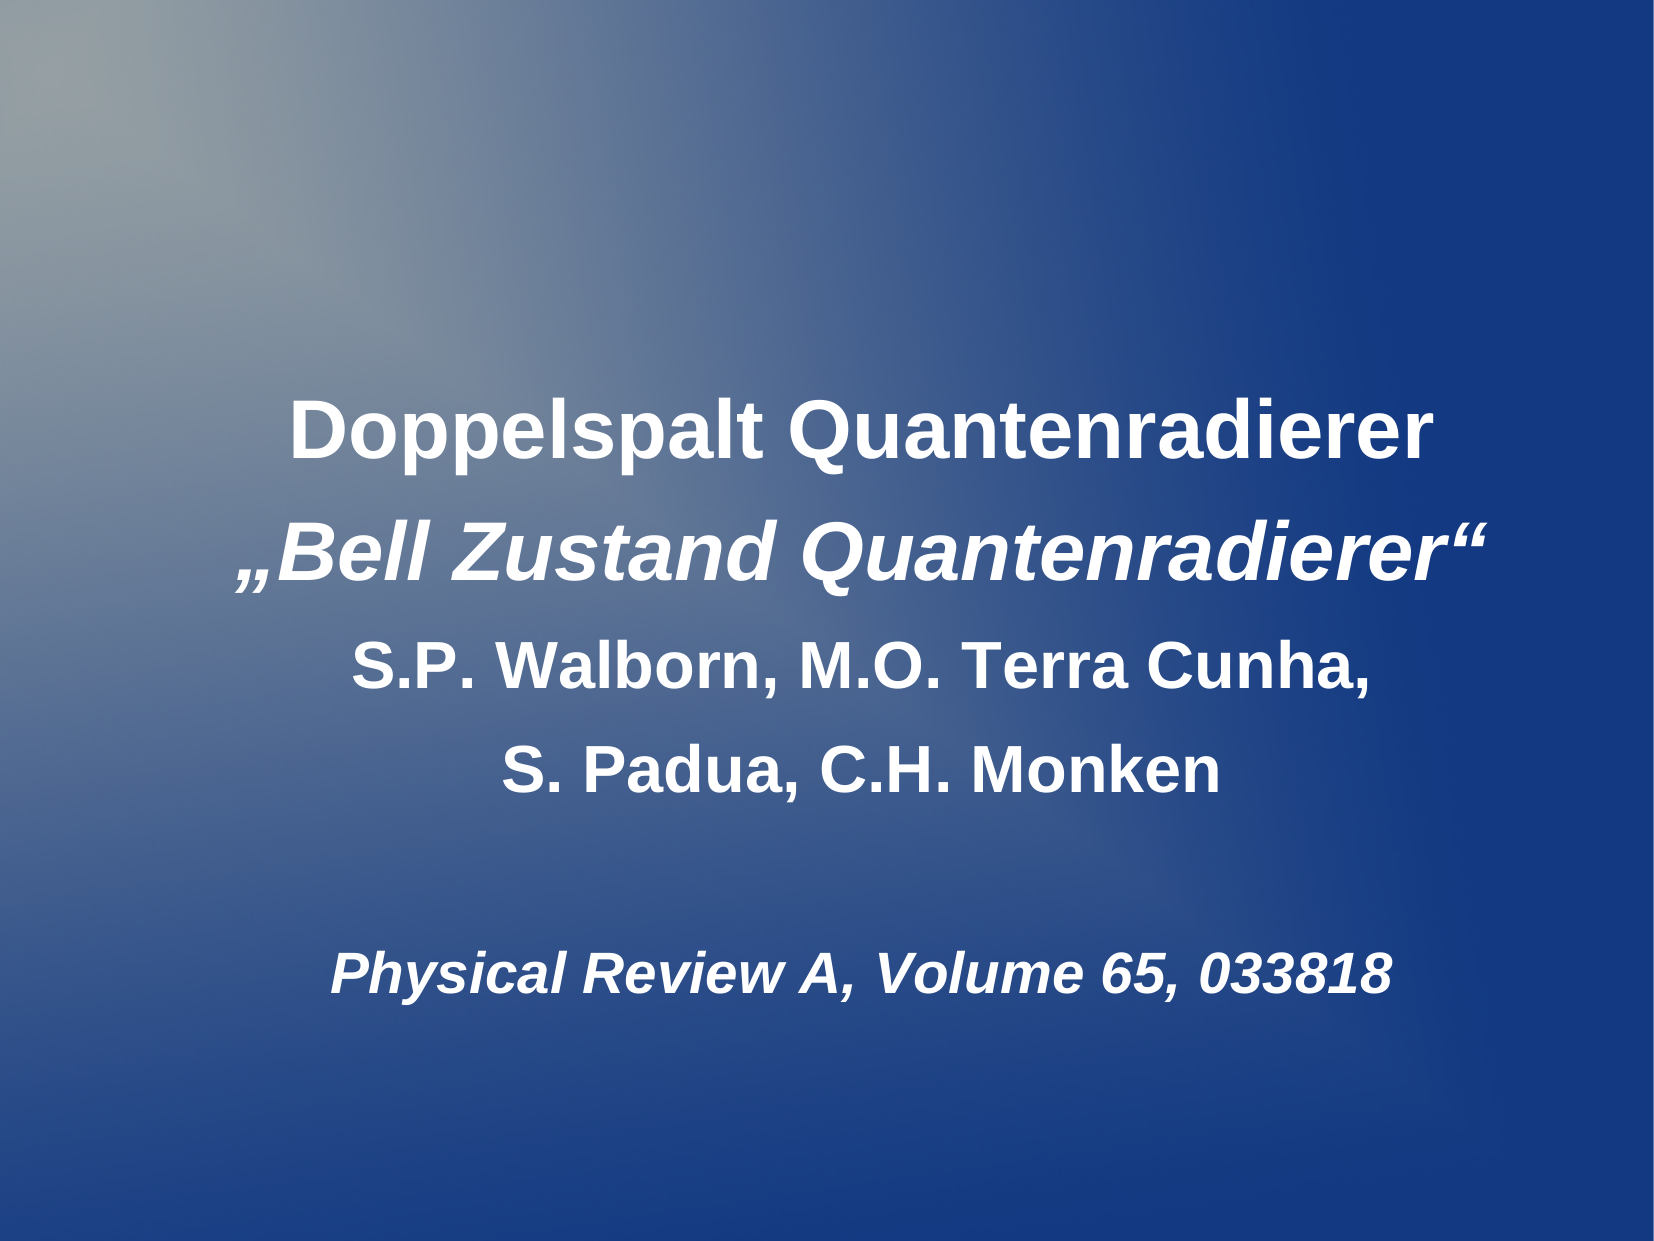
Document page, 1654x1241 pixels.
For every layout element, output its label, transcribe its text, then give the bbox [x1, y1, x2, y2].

picture [0, 0, 1654, 1241]
list Doppelspalt Quantenradierer „Bell Zustand Quantenradierer“ S.P. Walborn, M.O. Terra Cunha, S. Padua, C.H. Monken Physical Review A, Volume 65, 033818 [82, 165, 1571, 1123]
